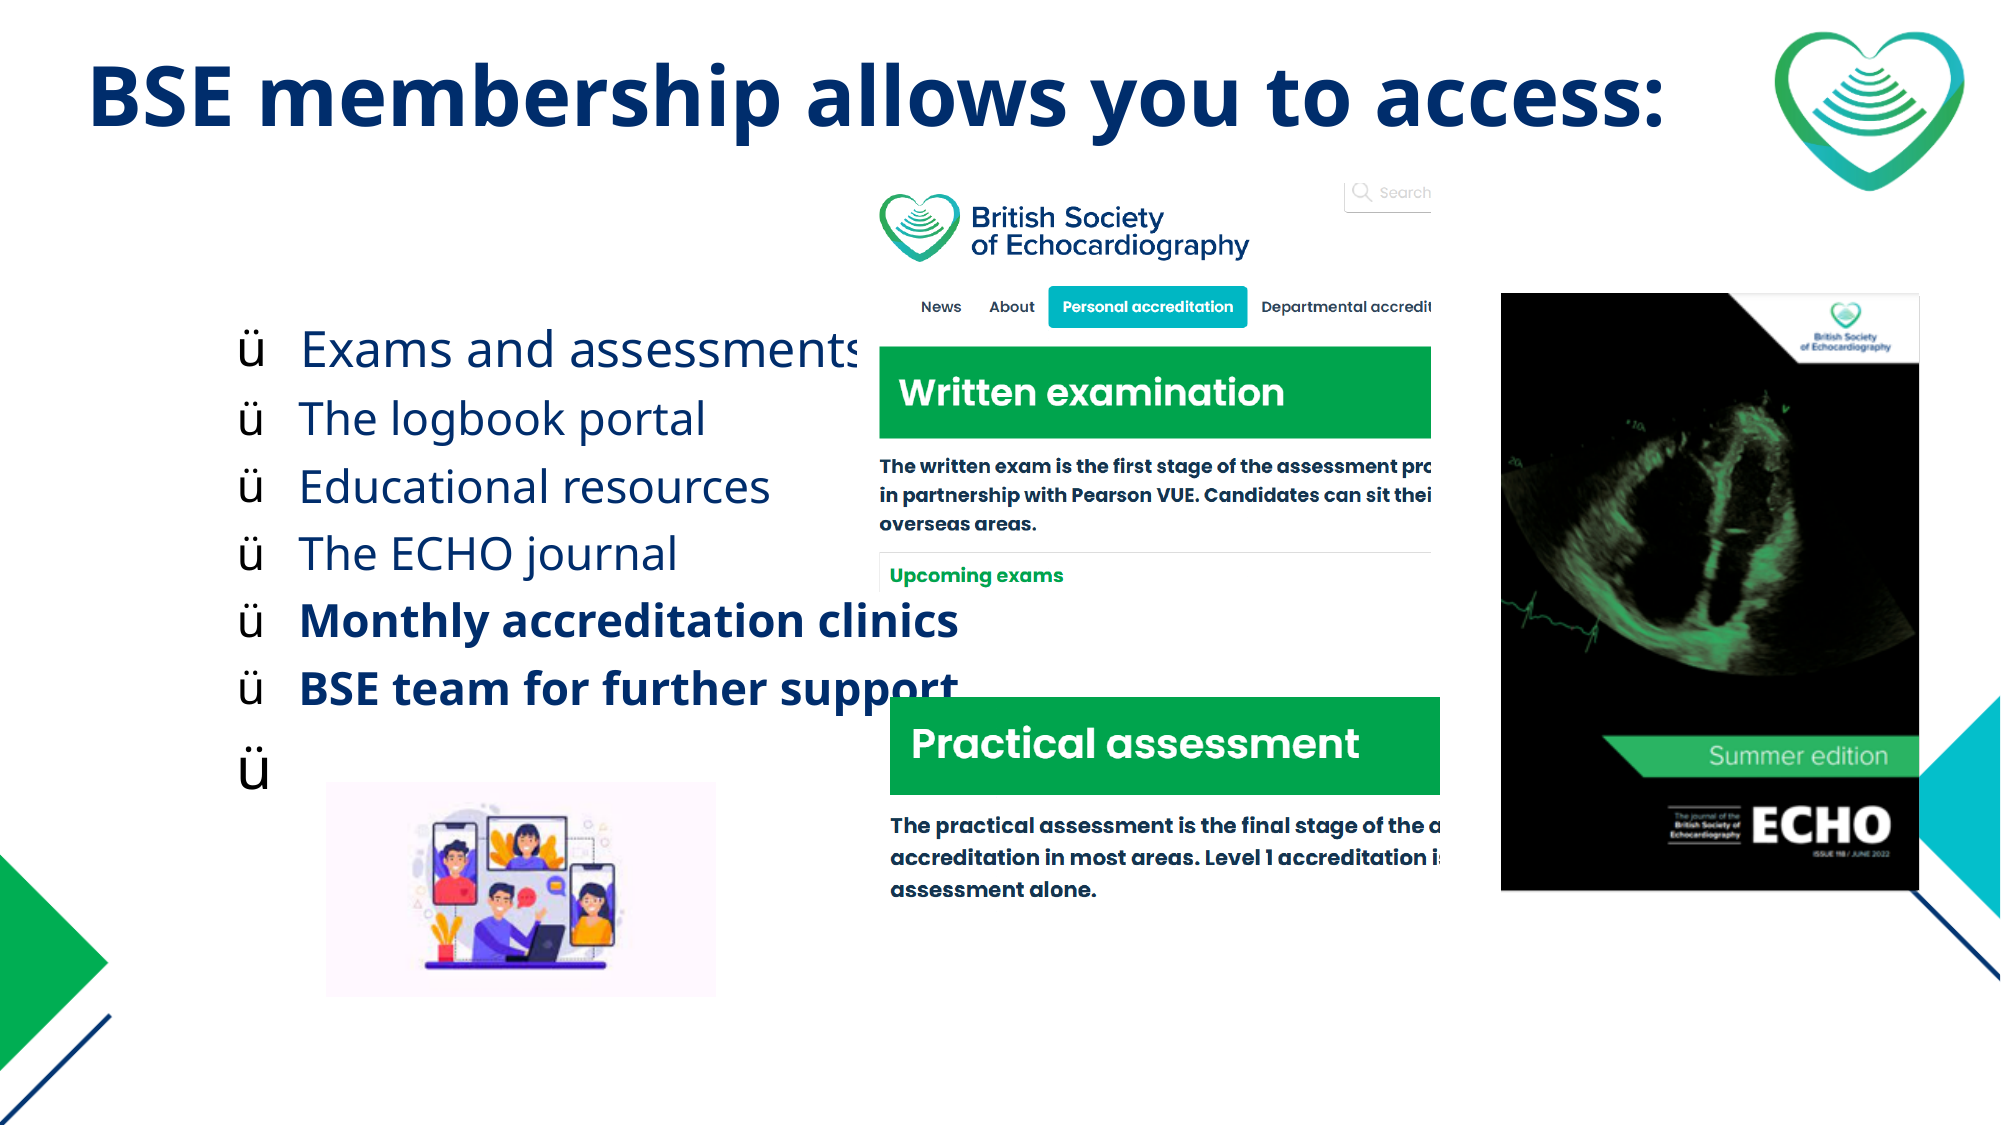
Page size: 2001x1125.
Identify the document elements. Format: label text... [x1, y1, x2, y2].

picture [326, 782, 716, 997]
picture [1501, 293, 1919, 890]
title BSE membership allows you to access: [71, 46, 1797, 184]
picture [890, 697, 1440, 912]
picture [857, 183, 1431, 592]
list Exams and assessments The logbook portal Educational resources The ECHO journal Monthly accreditation clinics BSE team for further support [100, 204, 942, 1014]
